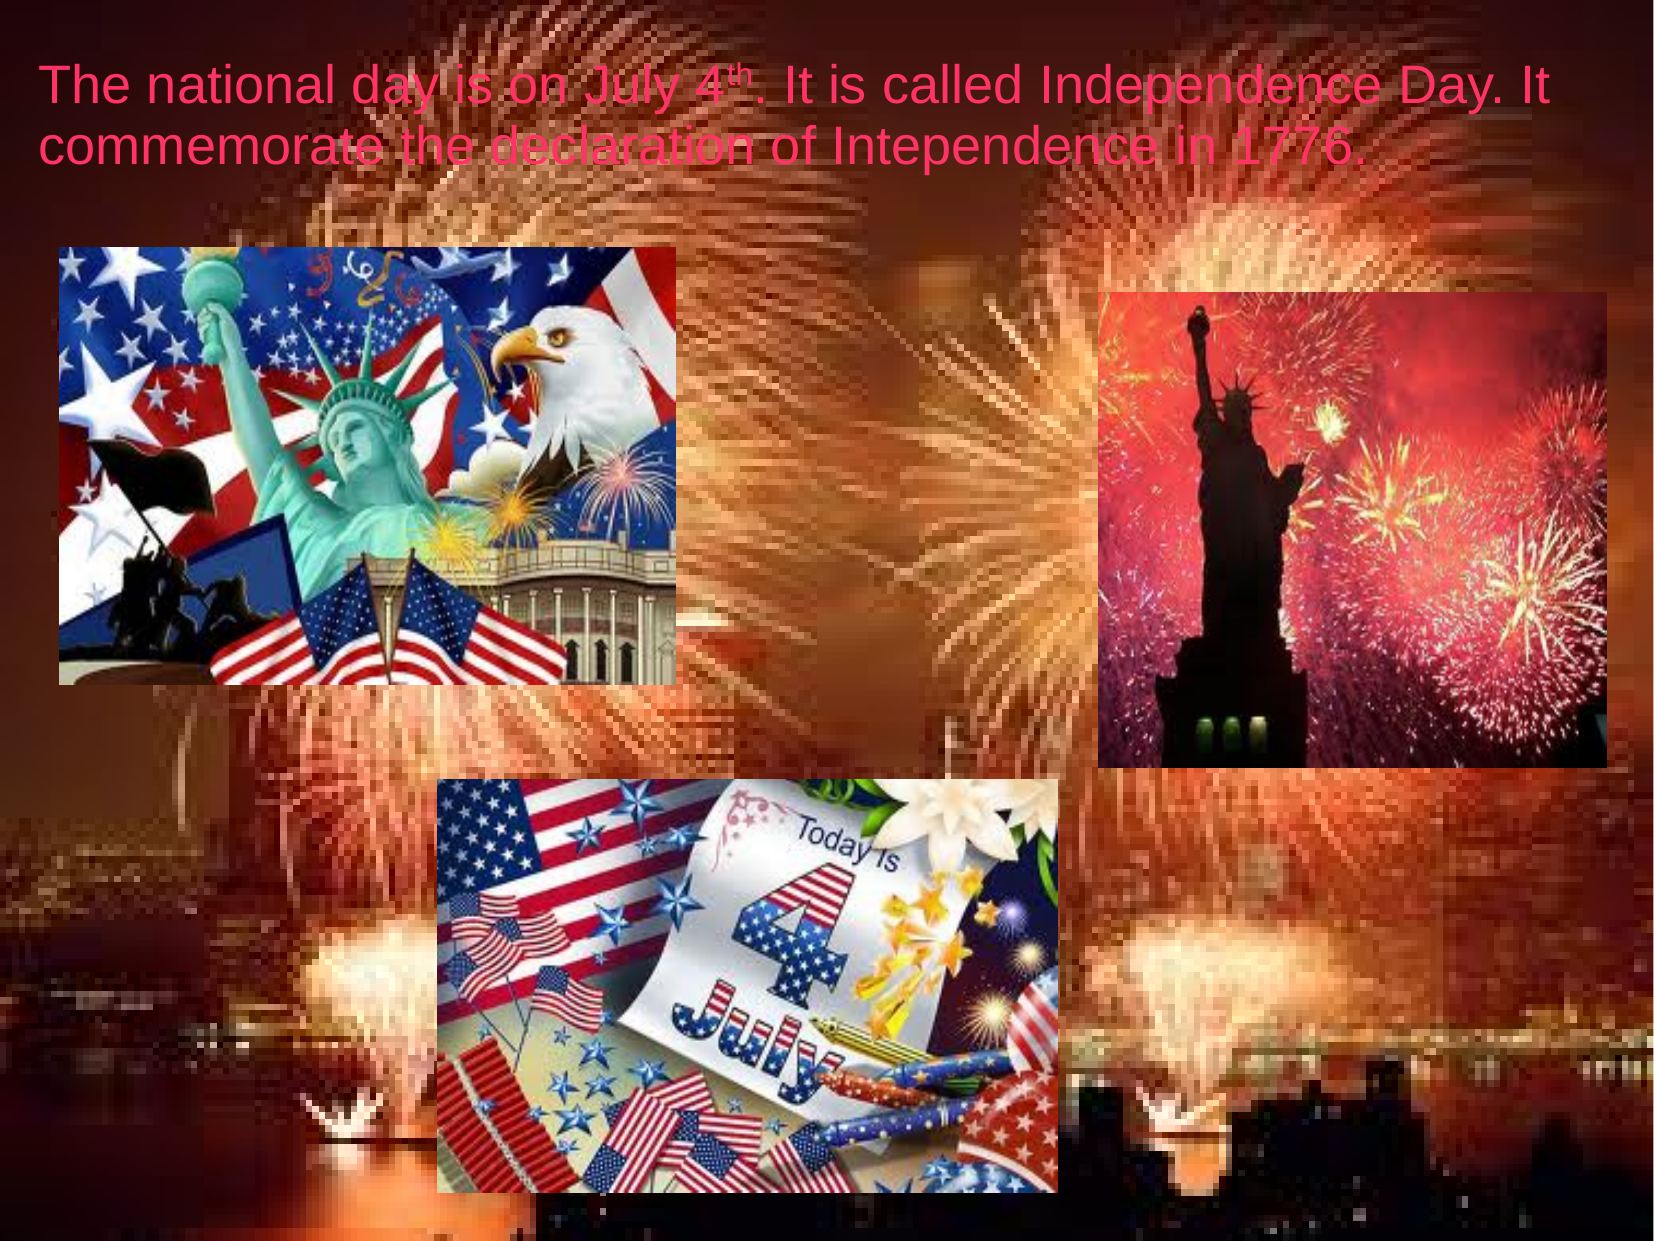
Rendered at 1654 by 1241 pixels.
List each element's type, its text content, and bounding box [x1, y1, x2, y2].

picture [0, 0, 1654, 1241]
text_box The national day is on July 4th. It is called Independence Day. It commemorate the declaration of Intependence in 1776. [23, 47, 1630, 186]
